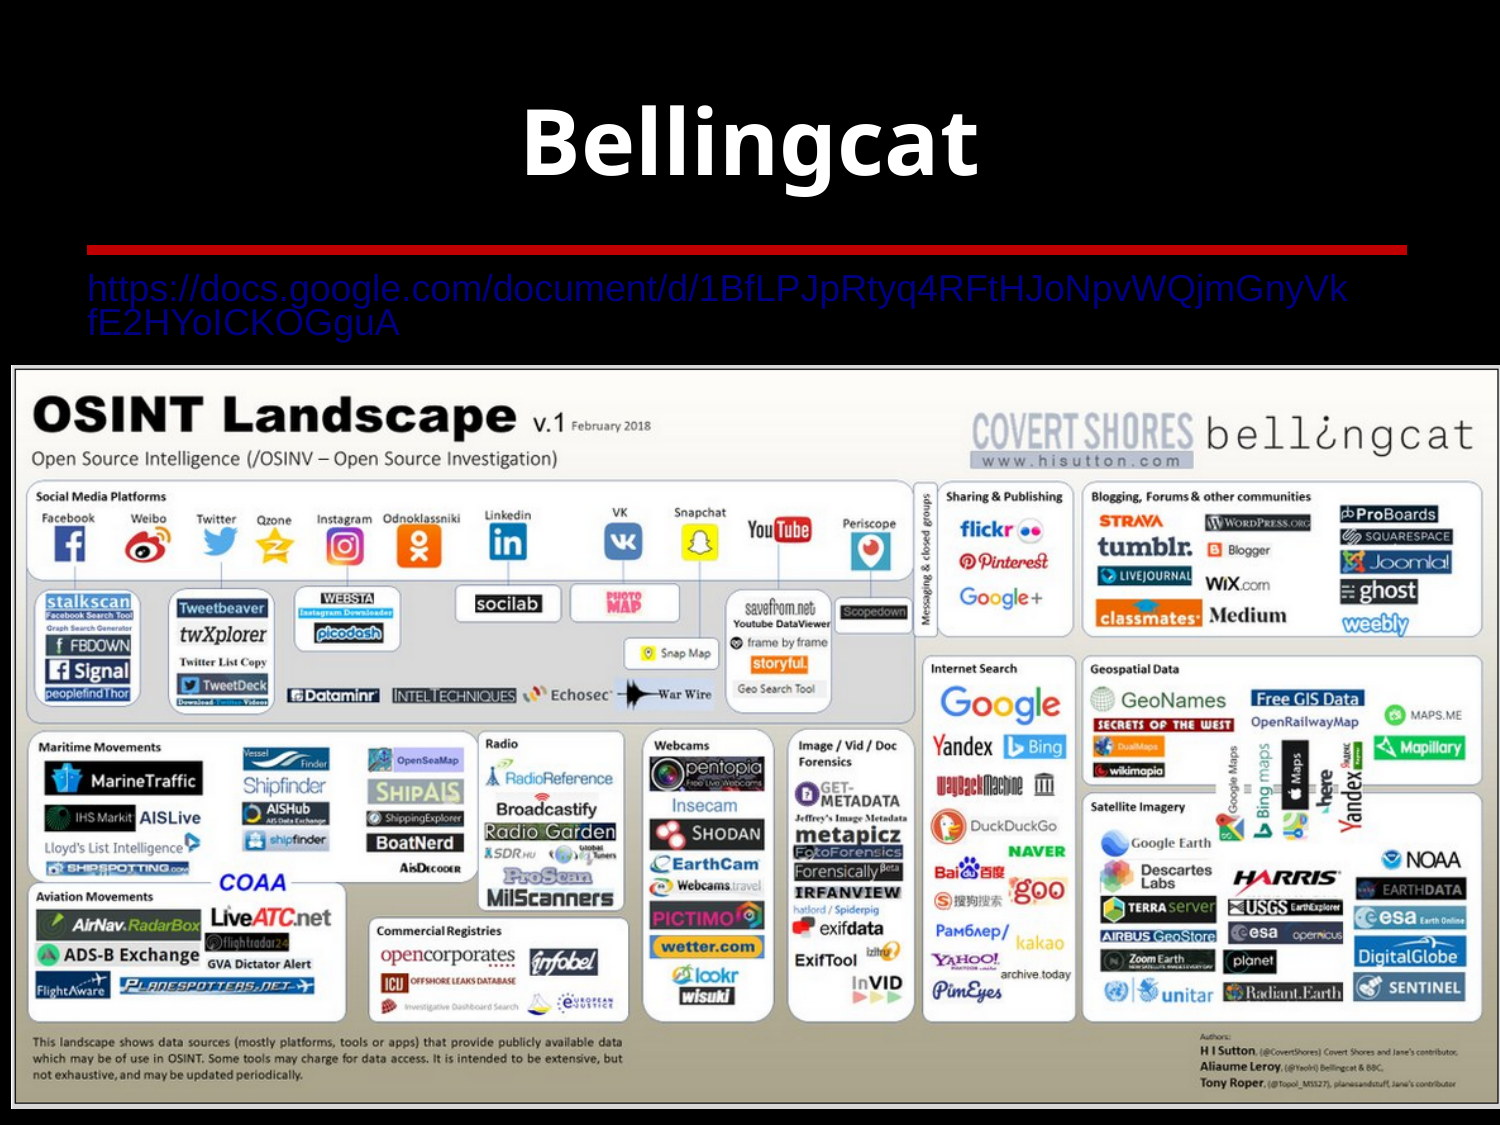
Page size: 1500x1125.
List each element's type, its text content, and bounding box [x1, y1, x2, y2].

title Bellingcat [75, 45, 1425, 233]
text_box https://docs.google.com/document/d/1BfLPJpRtyq4RFtHJoNpvWQjmGnyVkfE2HYoICKOGguA [72, 259, 1371, 365]
picture [11, 365, 1500, 1109]
